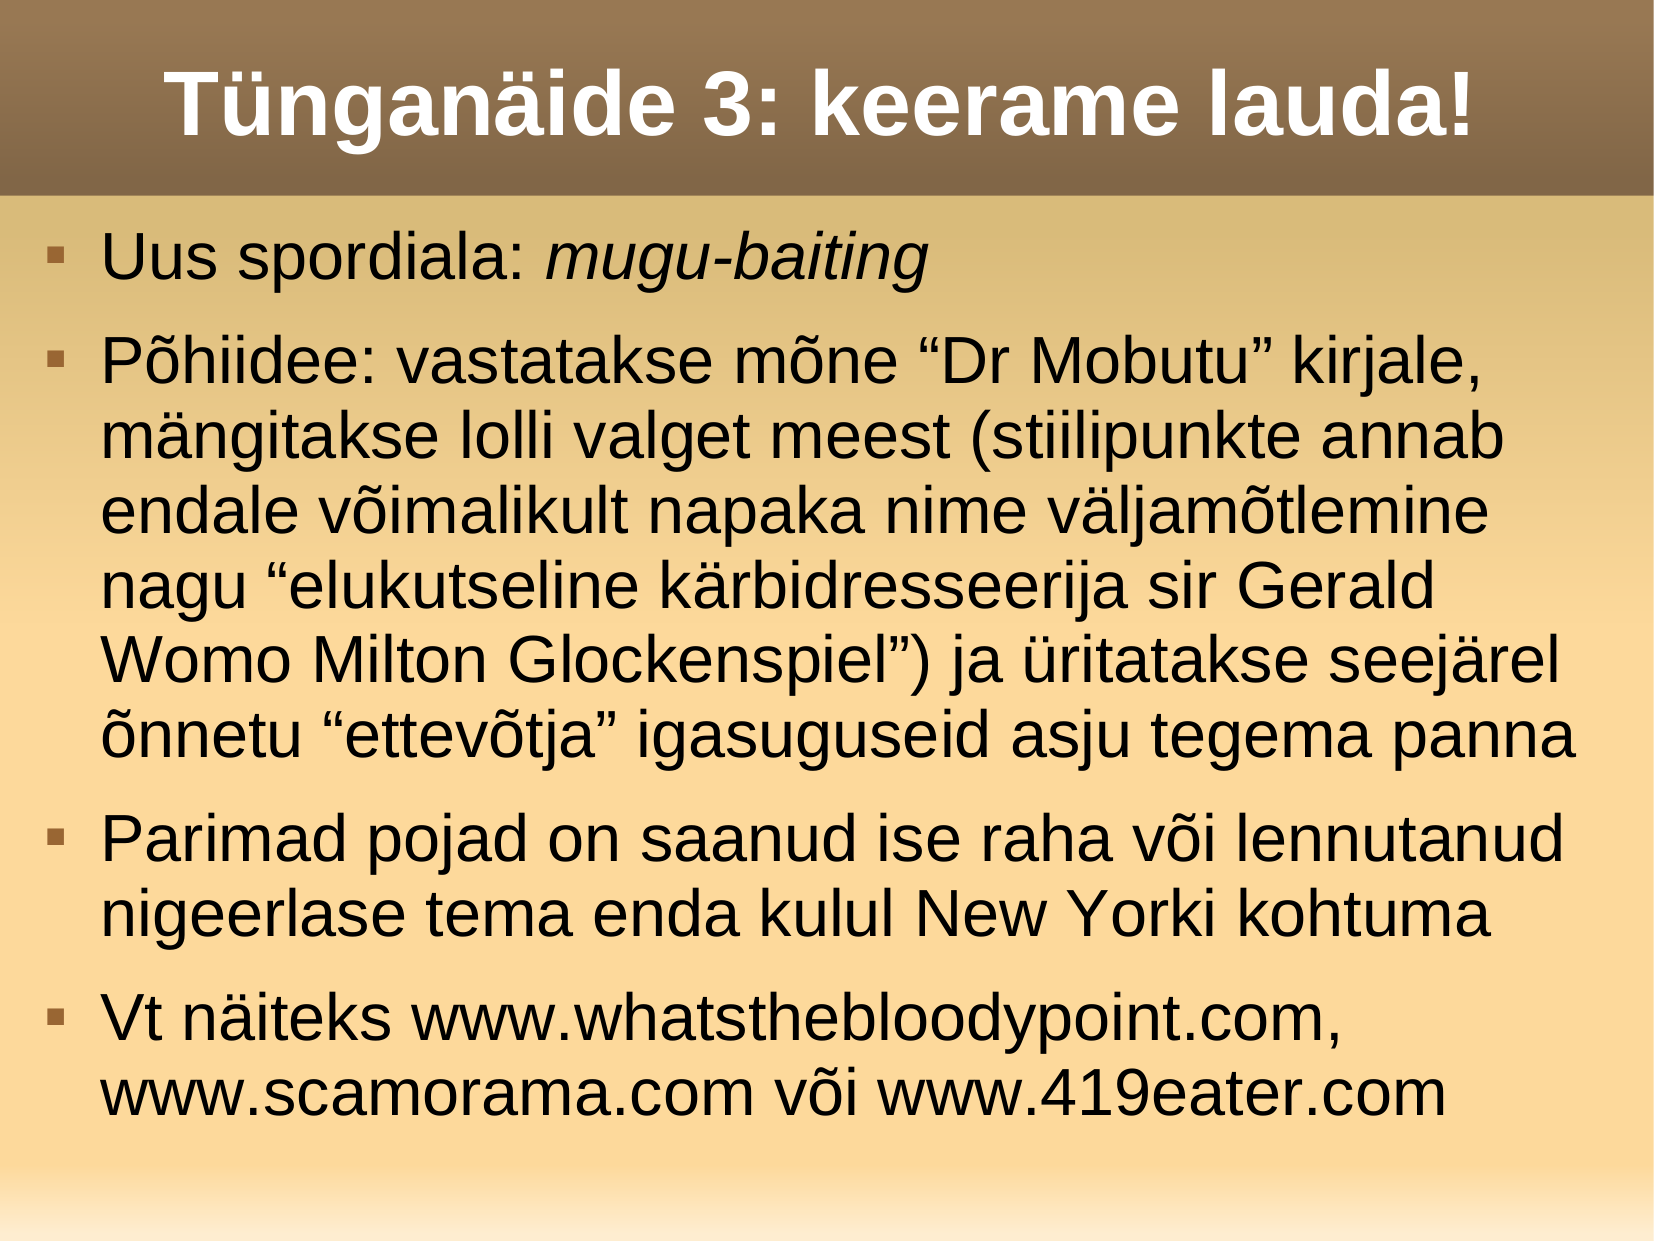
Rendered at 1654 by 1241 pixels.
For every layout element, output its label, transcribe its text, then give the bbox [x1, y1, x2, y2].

picture [0, 0, 1654, 1241]
list Uus spordiala: mugu-baiting Põhiidee: vastatakse mõne “Dr Mobutu” kirjale, mängitakse lolli valget meest (stiilipunkte annab endale võimalikult napaka nime väljamõtlemine nagu “elukutseline kärbidresseerija sir Gerald Womo Milton Glockenspiel”) ja üritatakse seejärel õnnetu “ettevõtja” igasuguseid asju tegema panna Parimad pojad on saanud ise raha või lennutanud nigeerlase tema enda kulul New Yorki kohtuma Vt näiteks www.whatsthebloodypoint.com, www.scamorama.com või www.419eater.com [29, 218, 1595, 1131]
title Tünganäide 3: keerame lauda! [76, 0, 1565, 208]
